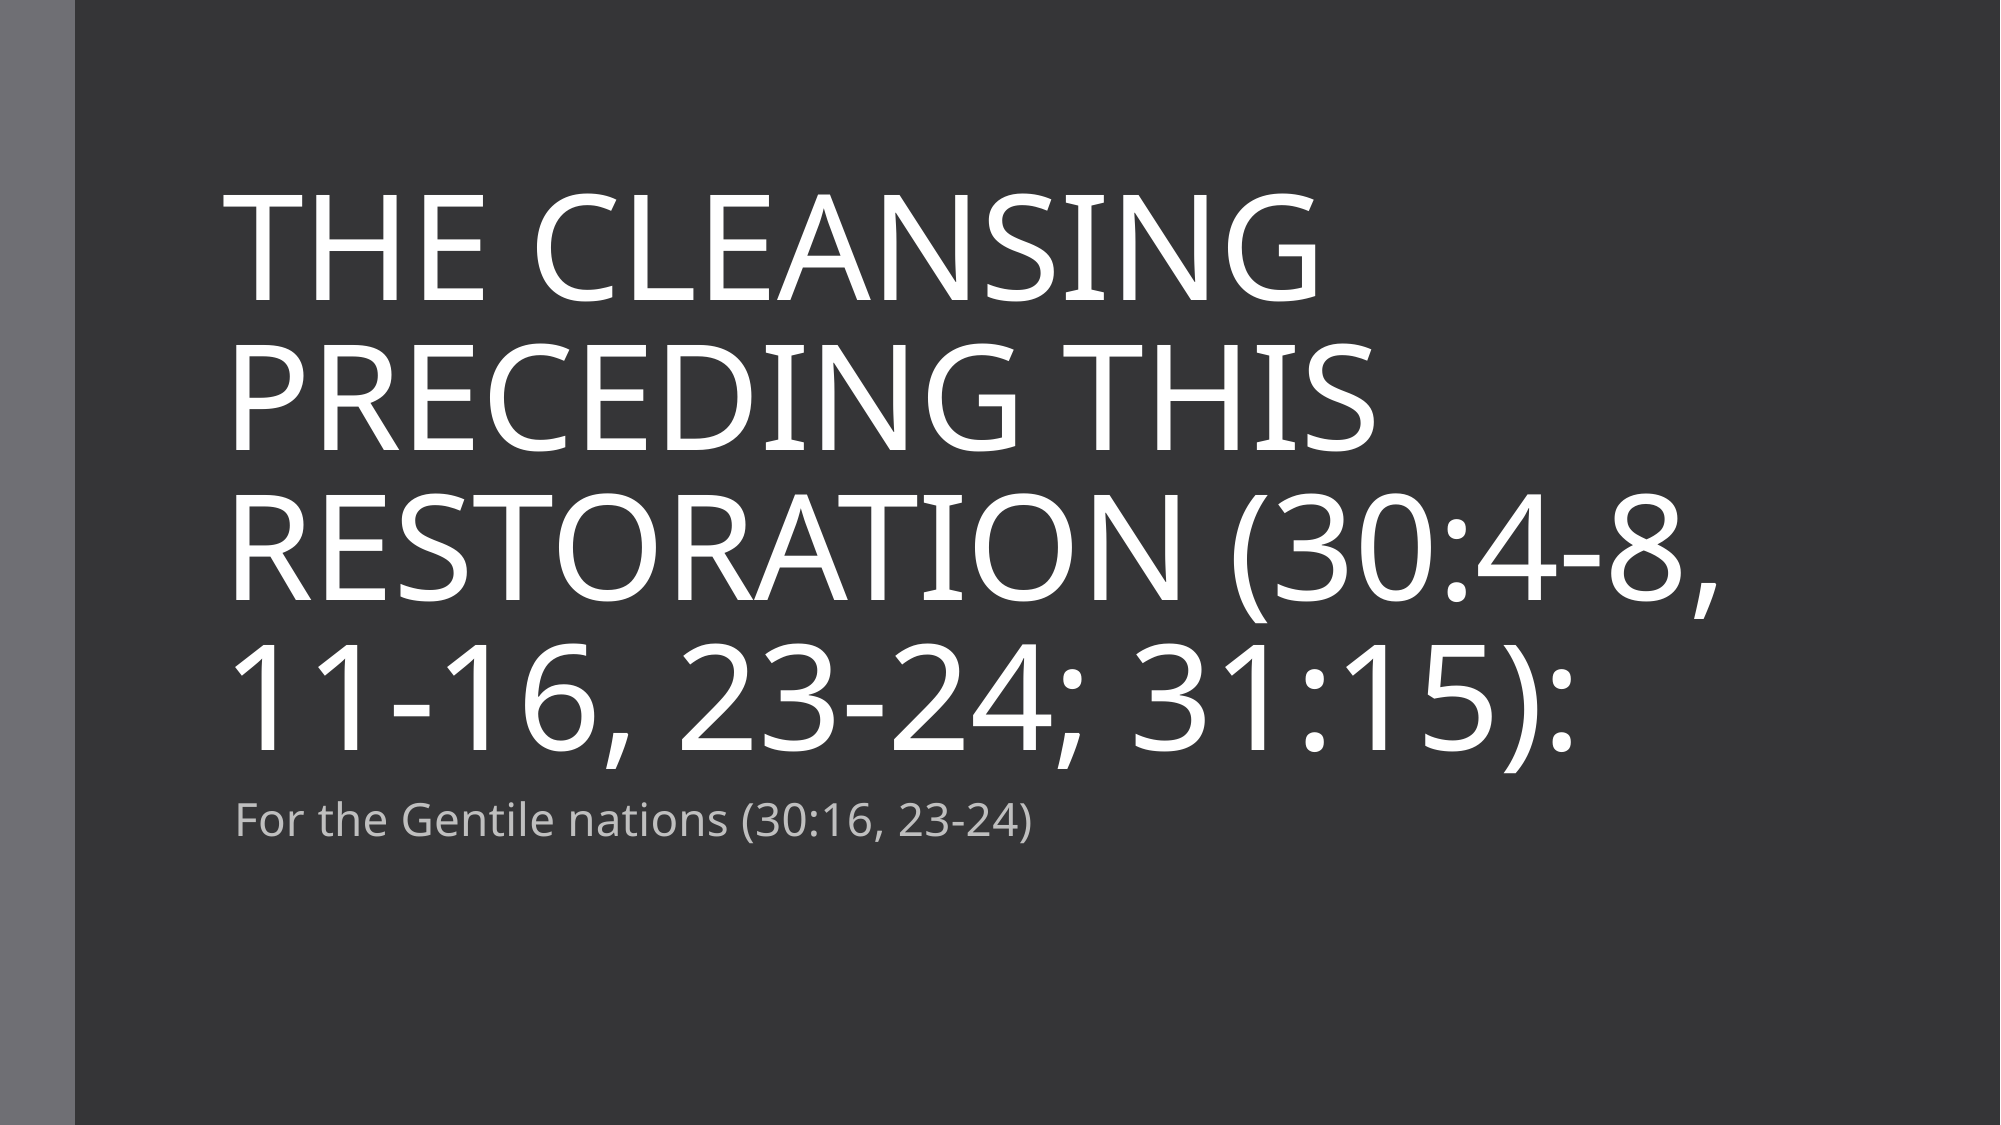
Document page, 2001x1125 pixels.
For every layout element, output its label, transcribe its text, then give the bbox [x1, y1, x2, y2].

subtitle For the Gentile nations (30:16, 23-24) [206, 787, 1752, 1066]
title THE CLEANSING PRECEDING THIS RESTORATION (30:4-8, 11-16, 23-24; 31:15): [206, 124, 1752, 787]
